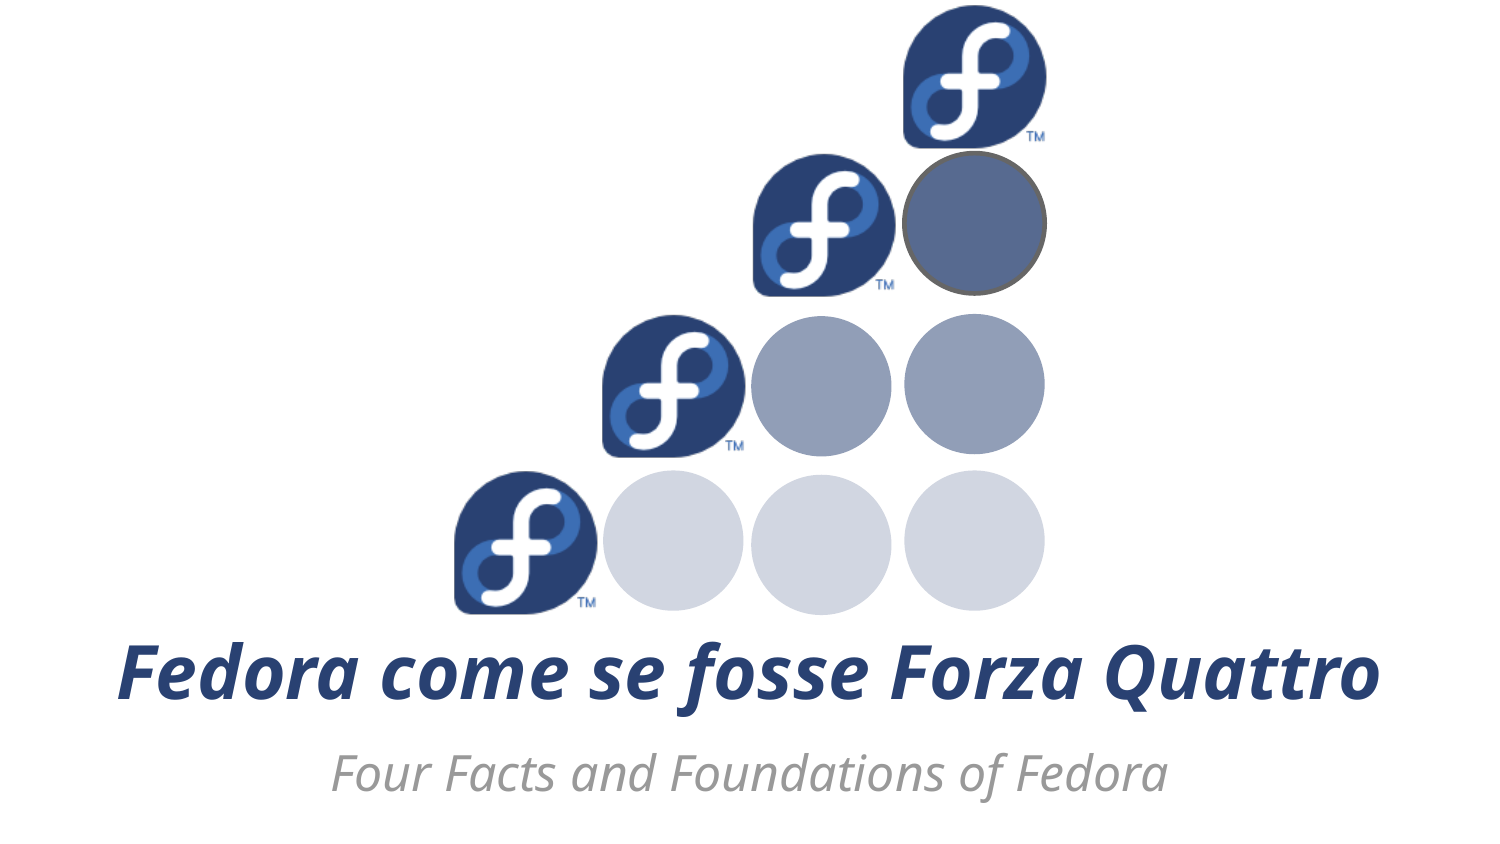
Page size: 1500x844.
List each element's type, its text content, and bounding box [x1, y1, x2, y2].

text_box [751, 316, 892, 457]
picture [748, 0, 1050, 298]
text_box [751, 474, 892, 615]
text_box [904, 313, 1045, 455]
text_box [904, 470, 1045, 611]
title Four Facts and Foundations of Fedora [0, 729, 1500, 817]
title Fedora come se fosse Forza Quattro [0, 615, 1500, 729]
picture [598, 309, 749, 459]
text_box [904, 153, 1045, 294]
text_box [603, 470, 744, 611]
picture [450, 466, 601, 615]
